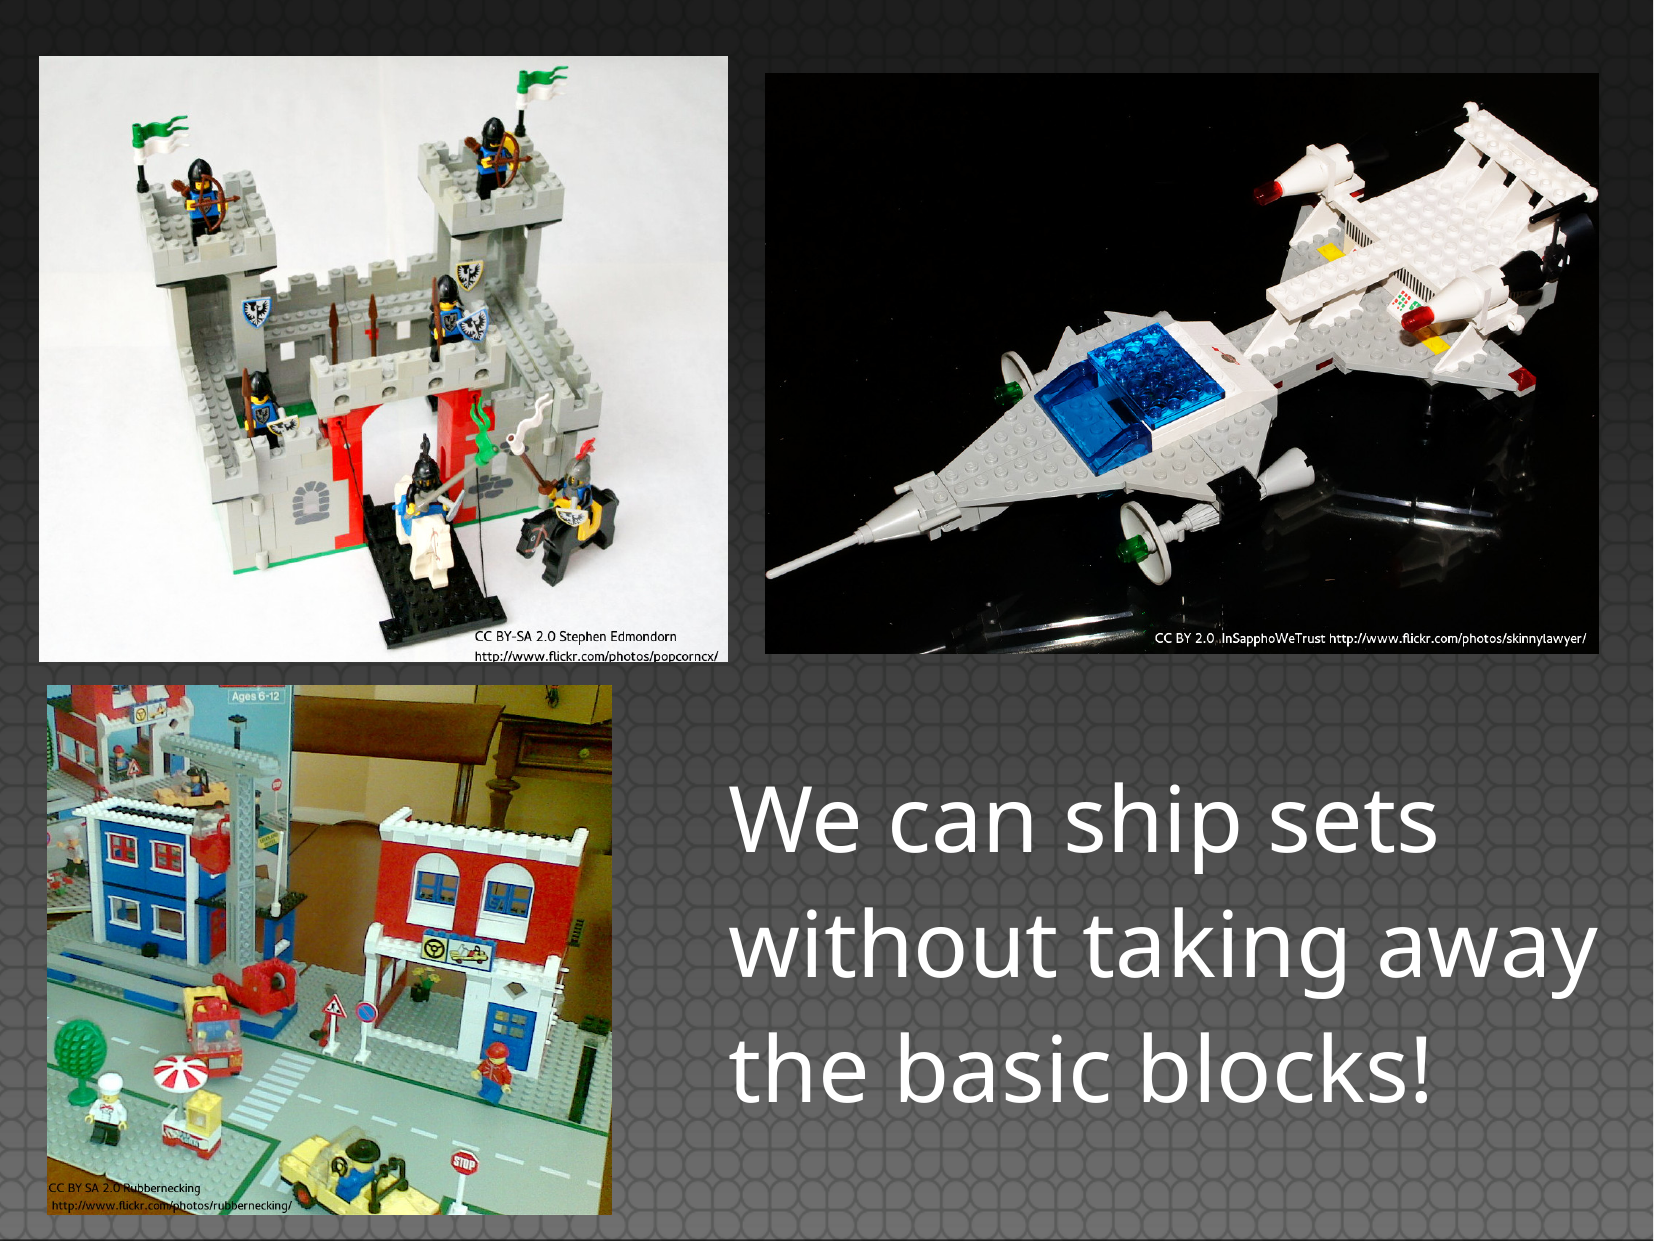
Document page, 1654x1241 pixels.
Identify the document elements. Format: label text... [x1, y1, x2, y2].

title We can ship sets without taking away the basic blocks! [728, 781, 1653, 1103]
picture [0, 0, 1654, 1241]
